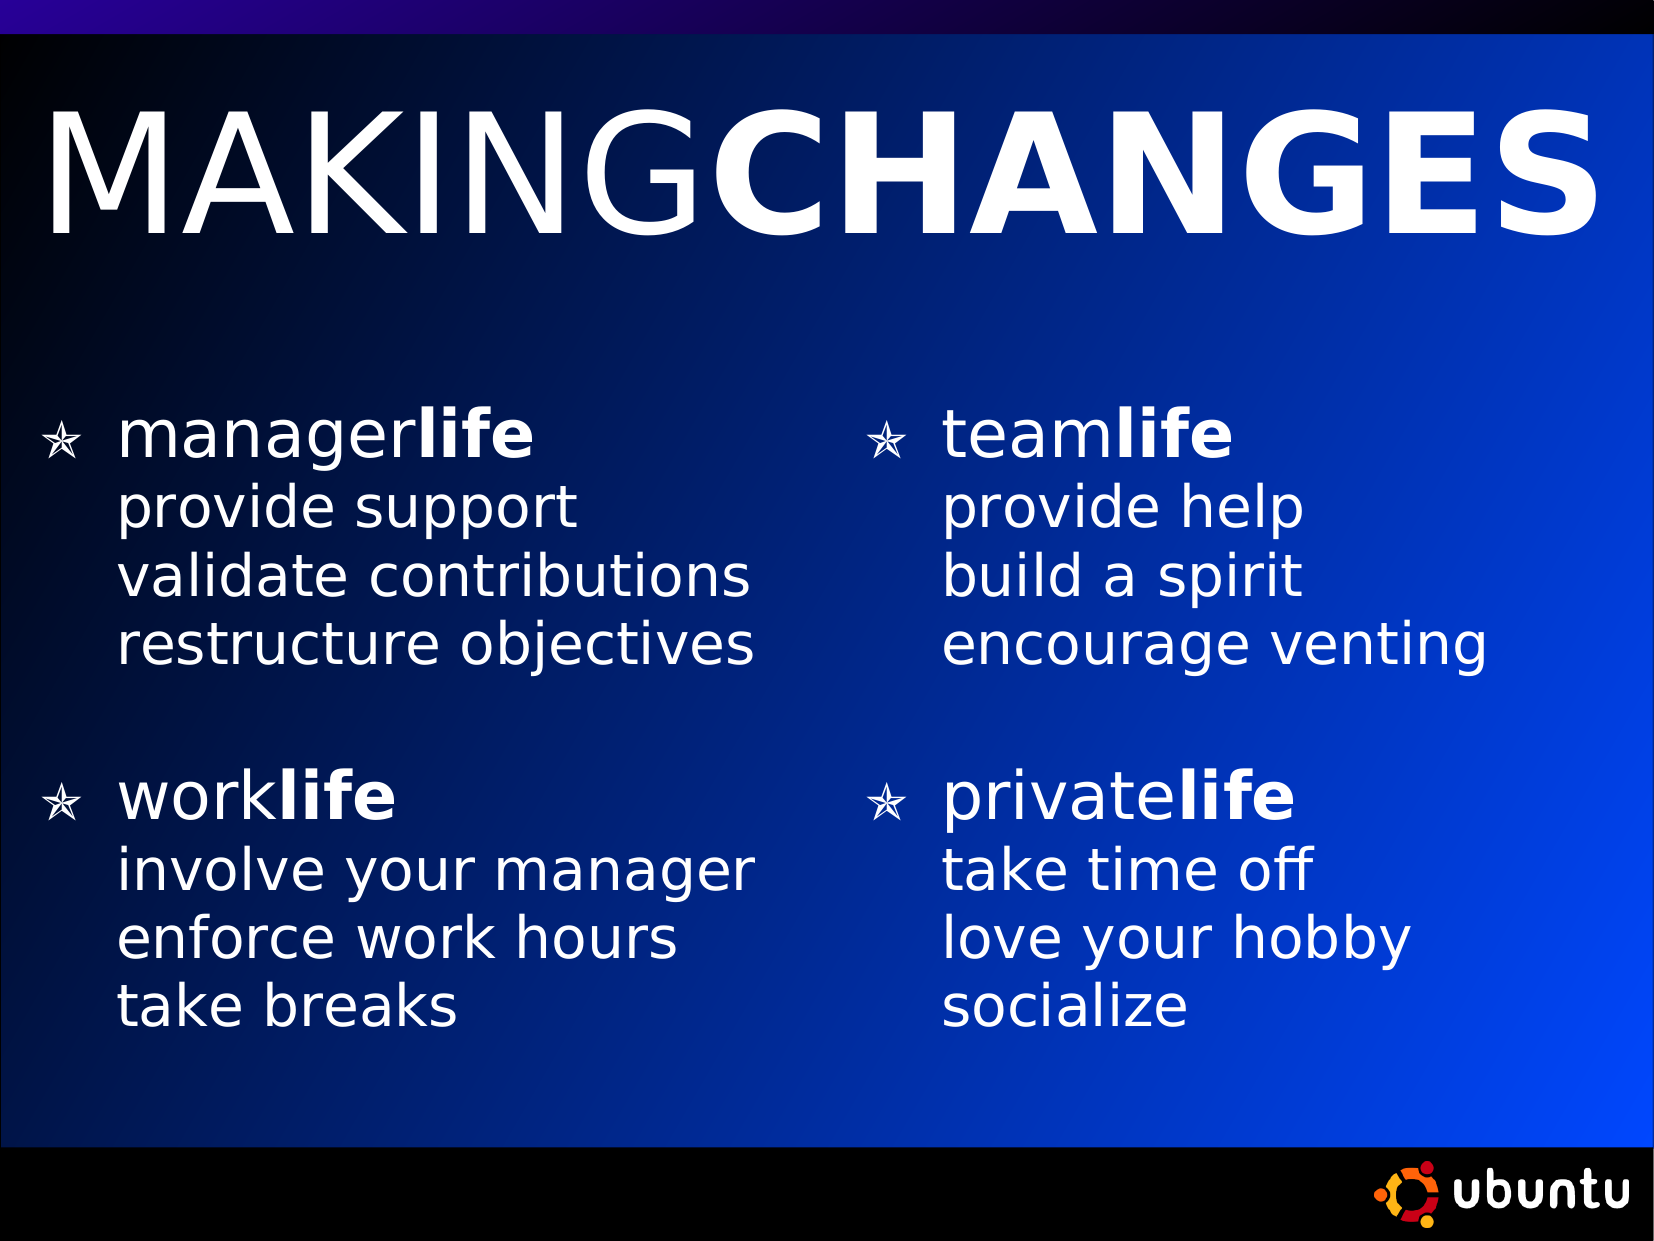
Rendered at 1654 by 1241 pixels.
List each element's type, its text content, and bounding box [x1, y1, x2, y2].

text_box  managerlife  teamlife provide support provide help validate contributions build a spirit restructure objectives encourage venting  worklife  privatelife involve your manager take time off enforce work hours love your hobby take breaks socialize [41, 394, 1490, 1109]
text_box [0, 0, 1654, 1241]
picture [1374, 1161, 1629, 1228]
text_box MAKINGCHANGES [37, 76, 1610, 271]
